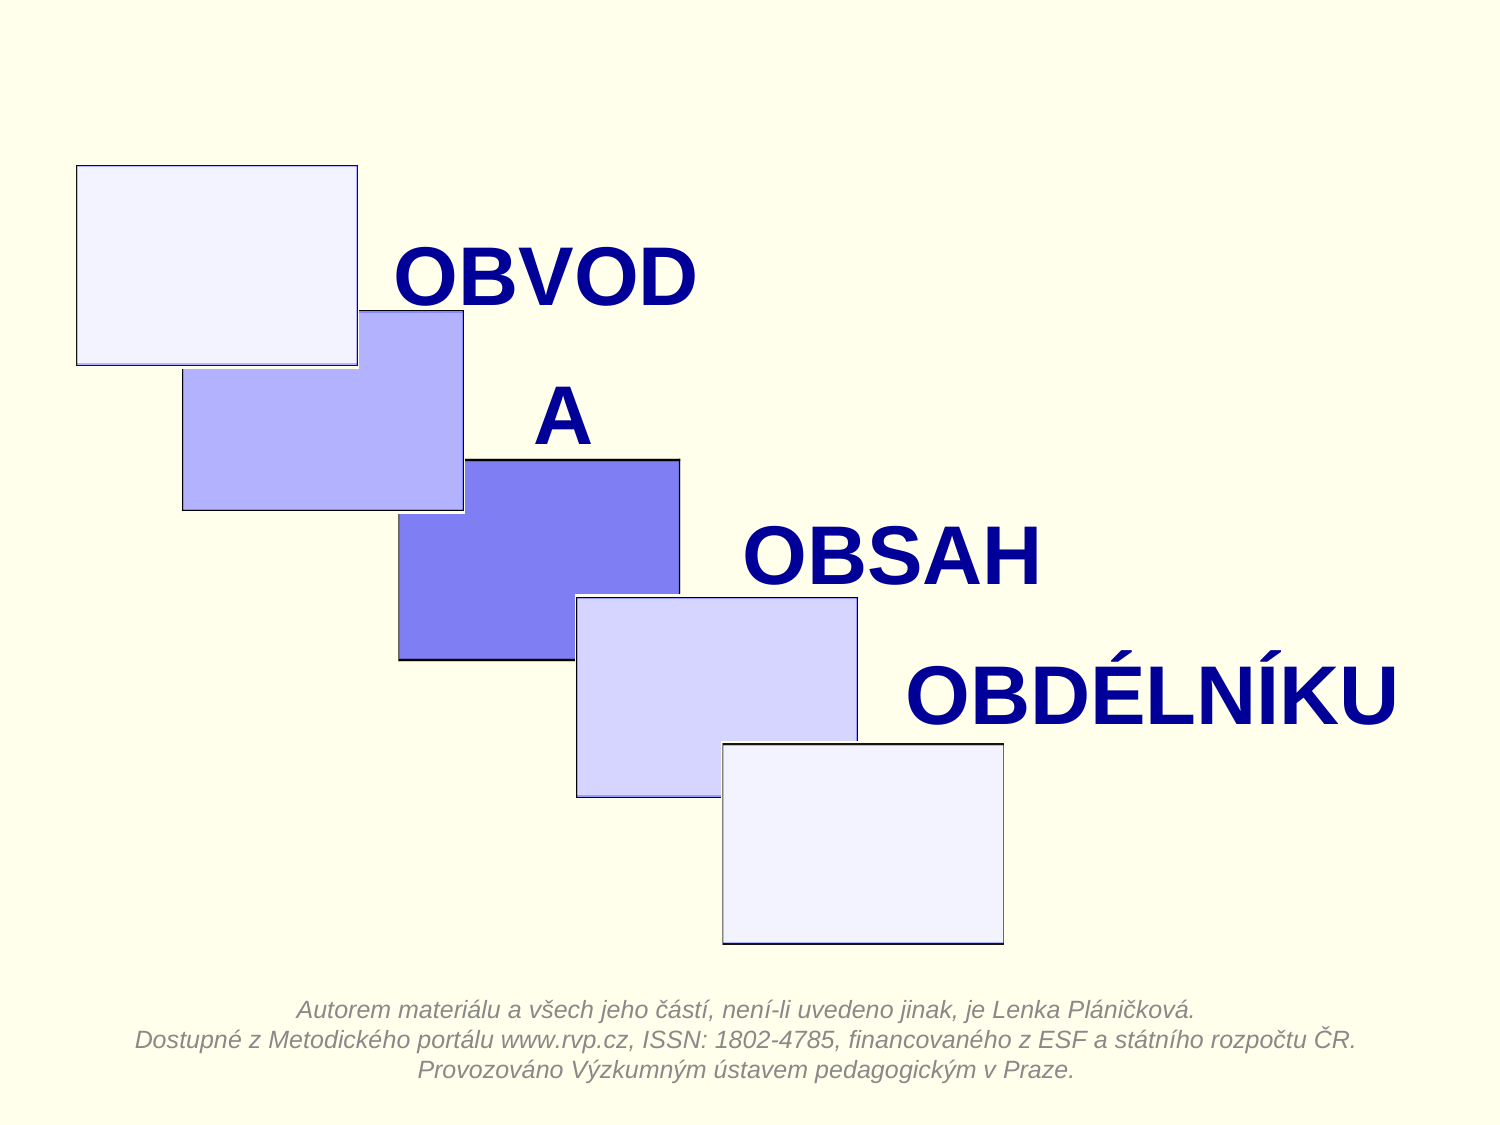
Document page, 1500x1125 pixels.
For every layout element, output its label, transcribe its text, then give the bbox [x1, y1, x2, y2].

text_box Autorem materiálu a všech jeho částí, není-li uvedeno jinak, je Lenka Pláničková. Dostupné z Metodického portálu www.rvp.cz, ISSN: 1802-4785, financovaného z ESF a státního rozpočtu ČR. Provozováno Výzkumným ústavem pedagogickým v Praze. [40, 997, 1454, 1080]
picture [59, 48, 1018, 945]
text_box OBVOD A OBSAH OBDÉLNÍKU [355, 174, 1458, 924]
